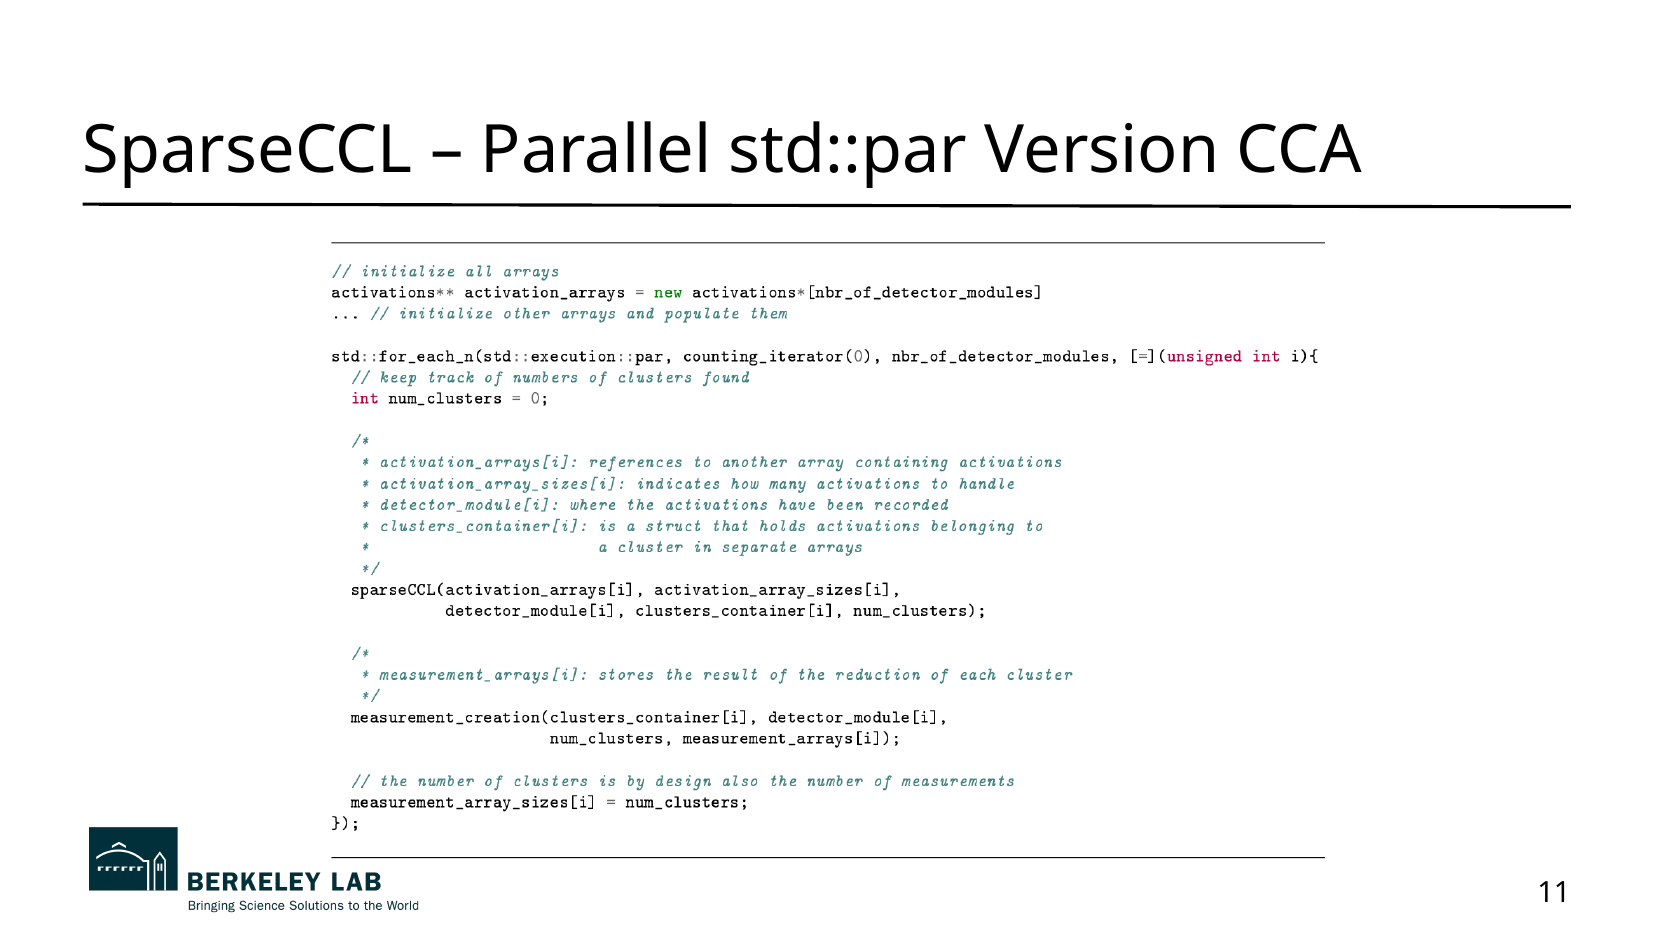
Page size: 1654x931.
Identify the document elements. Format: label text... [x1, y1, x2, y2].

title SparseCCL – Parallel std::par Version CCA [82, 37, 1571, 193]
picture [71, 239, 1325, 930]
